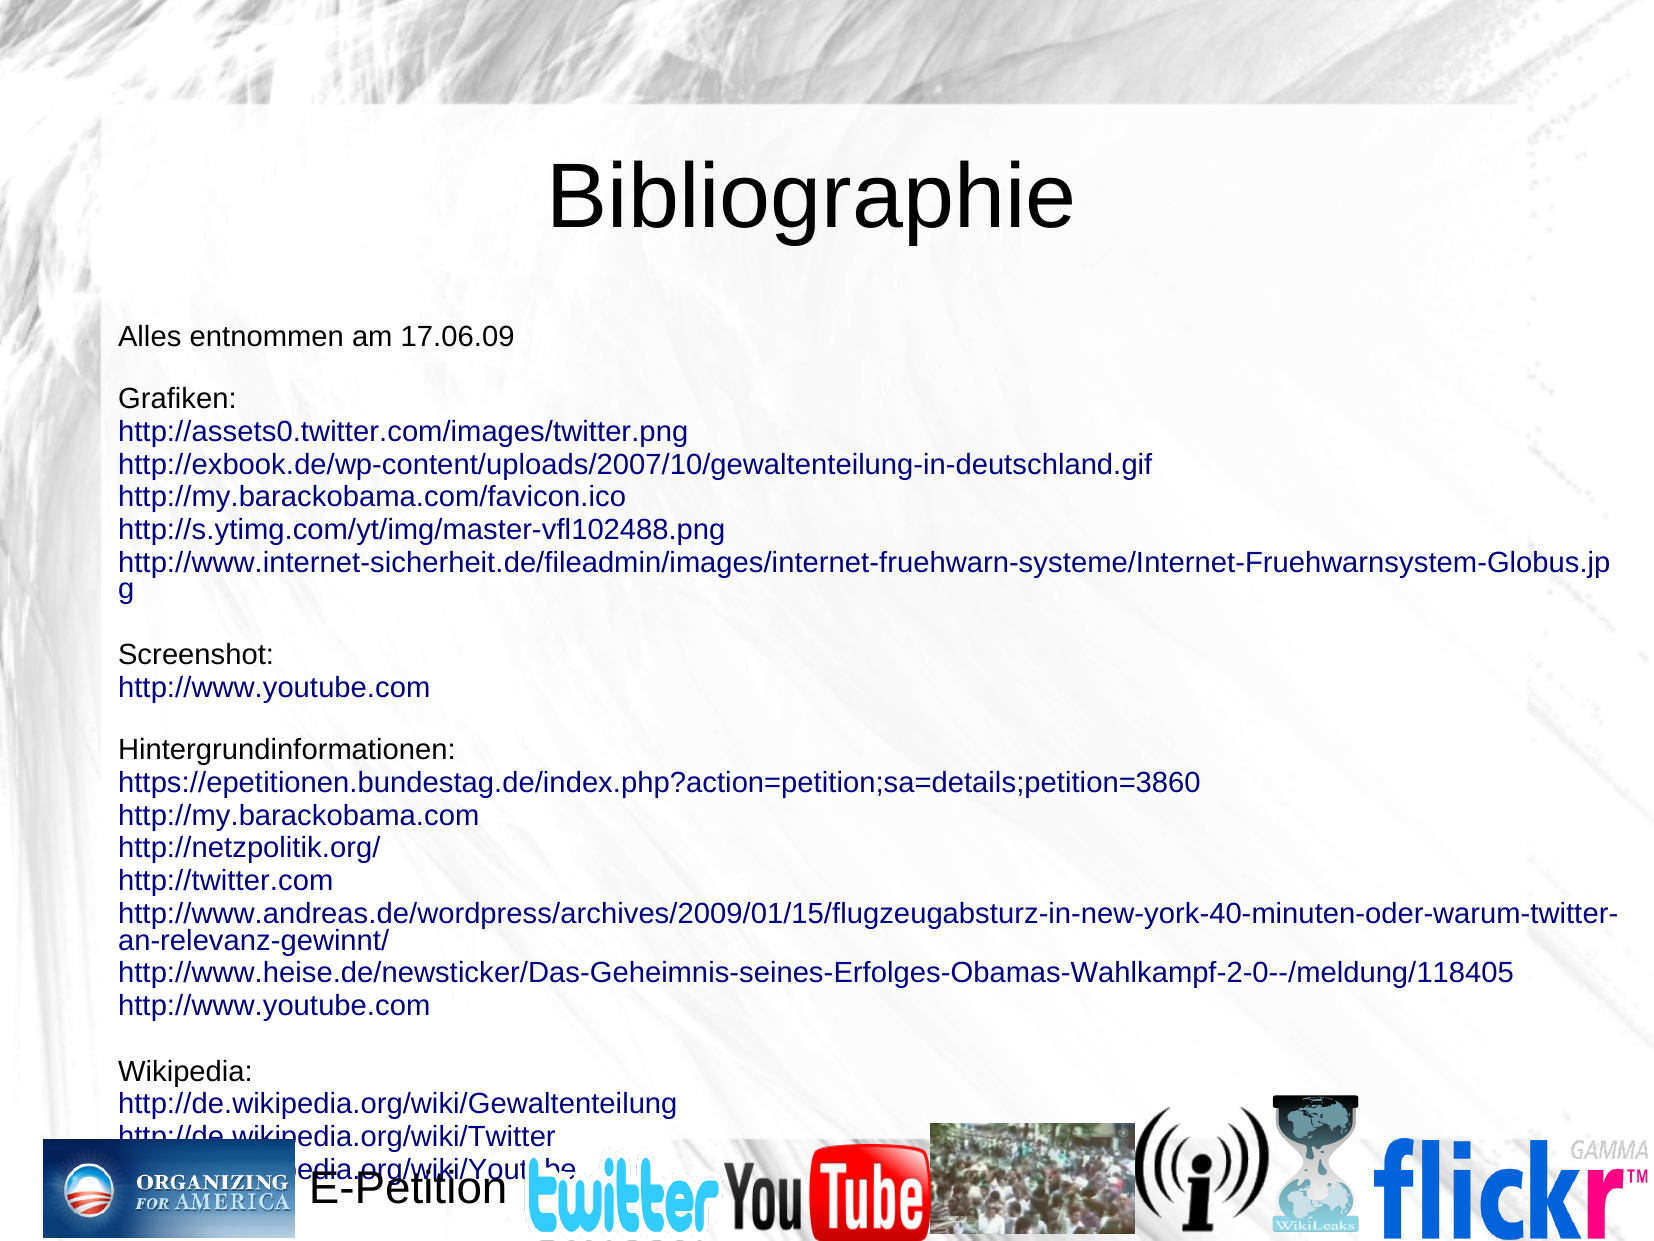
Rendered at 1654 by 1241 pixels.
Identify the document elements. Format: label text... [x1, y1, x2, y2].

list Alles entnommen am 17.06.09 Grafiken: http://assets0.twitter.com/images/twitter.png http://exbook.de/wp-content/uploads/2007/10/gewaltenteilung-in-deutschland.gif http://my.barackobama.com/favicon.ico http://s.ytimg.com/yt/img/master-vfl102488.png http://www.internet-sicherheit.de/fileadmin/images/internet-fruehwarn-systeme/Internet-Fruehwarnsystem-Globus.jpg Screenshot: http://www.youtube.com Hintergrundinformationen: https://epetitionen.bundestag.de/index.php?action=petition;sa=details;petition=3860 http://my.barackobama.com http://netzpolitik.org/ http://twitter.com http://www.andreas.de/wordpress/archives/2009/01/15/flugzeugabsturz-in-new-york-40-minuten-oder-warum-twitter-an-relevanz-gewinnt/http://www.heise.de/newsticker/Das-Geheimnis-seines-Erfolges-Obamas-Wahlkampf-2-0--/meldung/118405 http://www.youtube.com Wikipedia: http://de.wikipedia.org/wiki/Gewaltenteilung http://de.wikipedia.org/wiki/Twitter http://de.wikipedia.org/wiki/Youtube [118, 319, 1627, 1133]
title Bibliographie [118, 112, 1506, 281]
picture [0, 0, 1654, 1241]
title E-Petition [294, 1123, 523, 1241]
